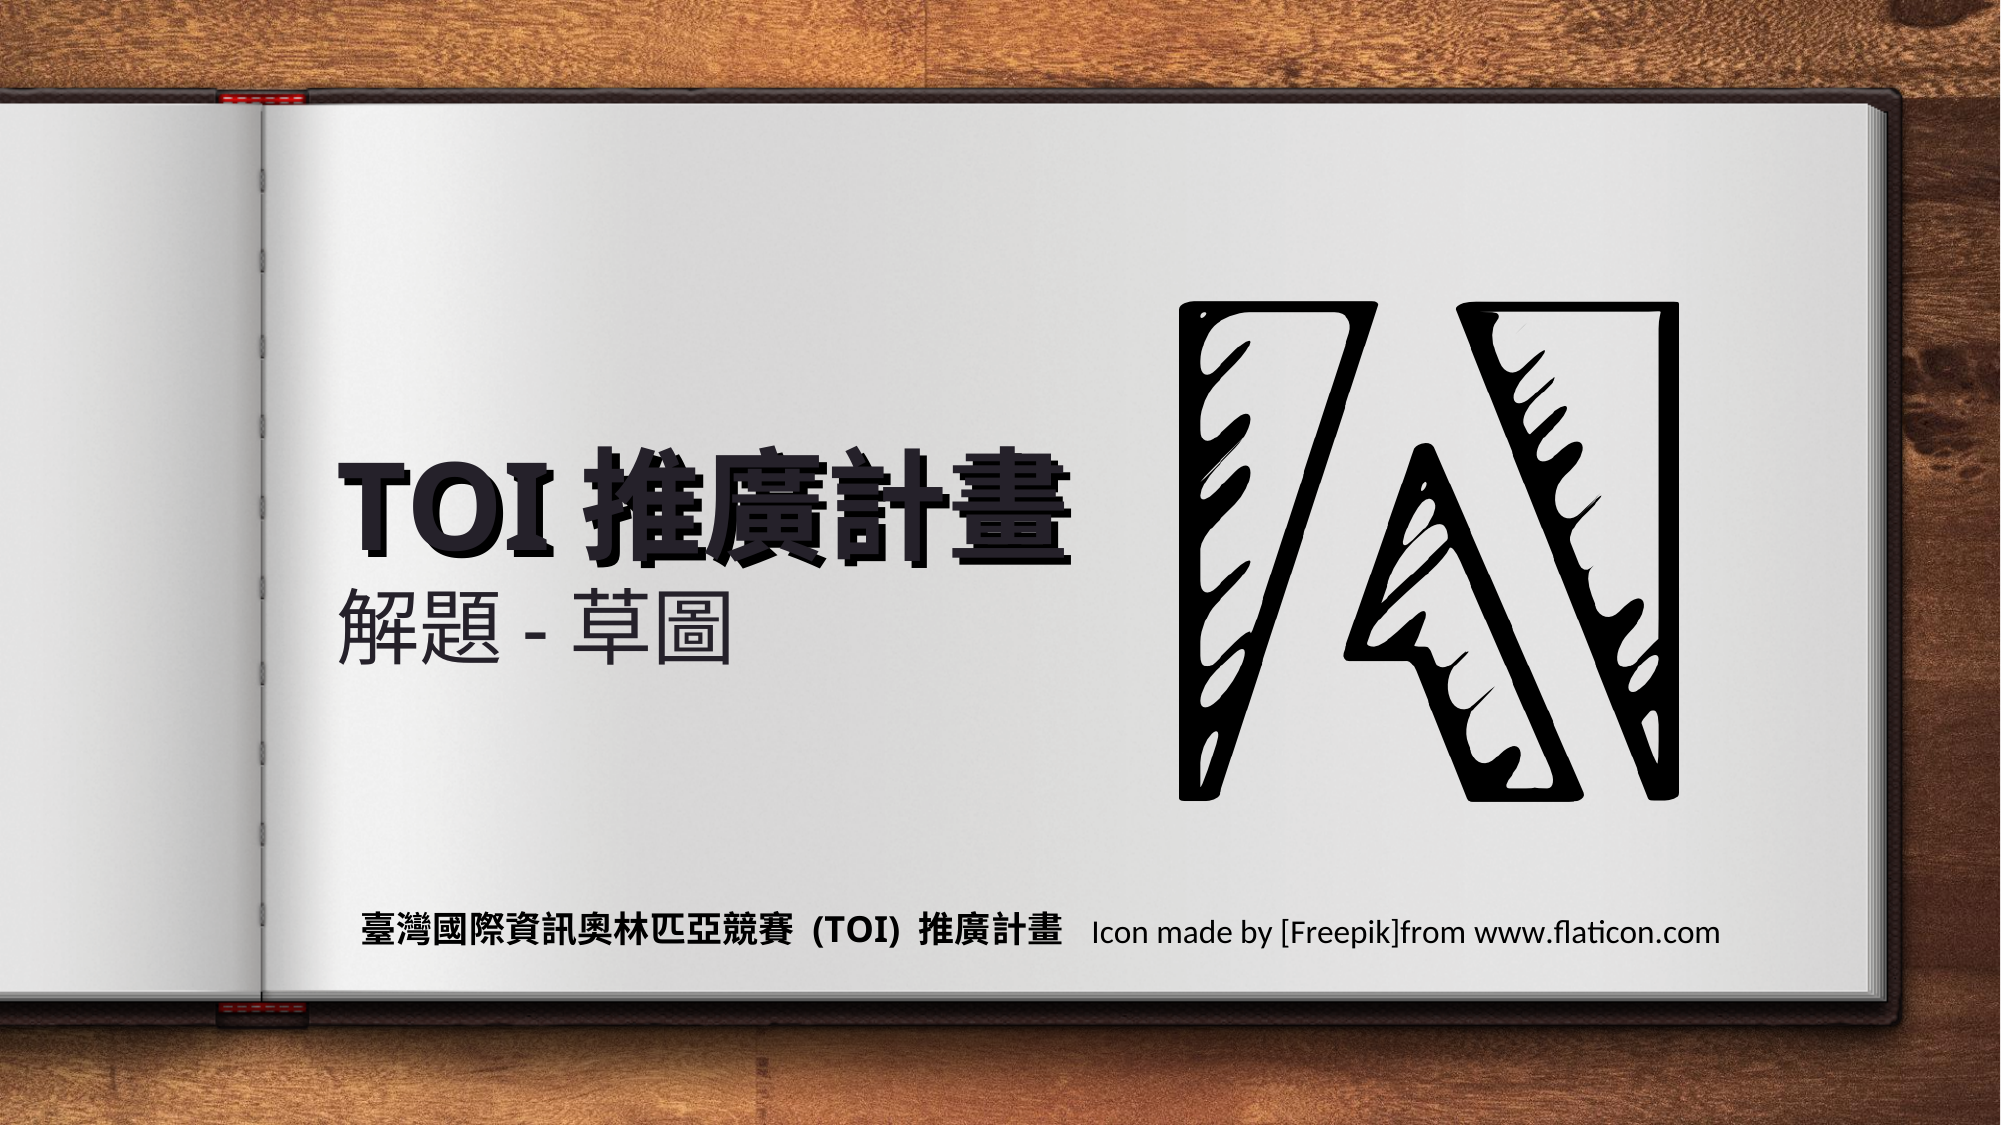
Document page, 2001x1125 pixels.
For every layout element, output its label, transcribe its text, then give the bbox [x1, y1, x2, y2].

title TOI推廣計畫 解題-草圖 [321, 350, 1179, 753]
text_box Icon made by [Freepik]from www.flaticon.com [1071, 900, 1847, 960]
picture [1179, 301, 1679, 802]
